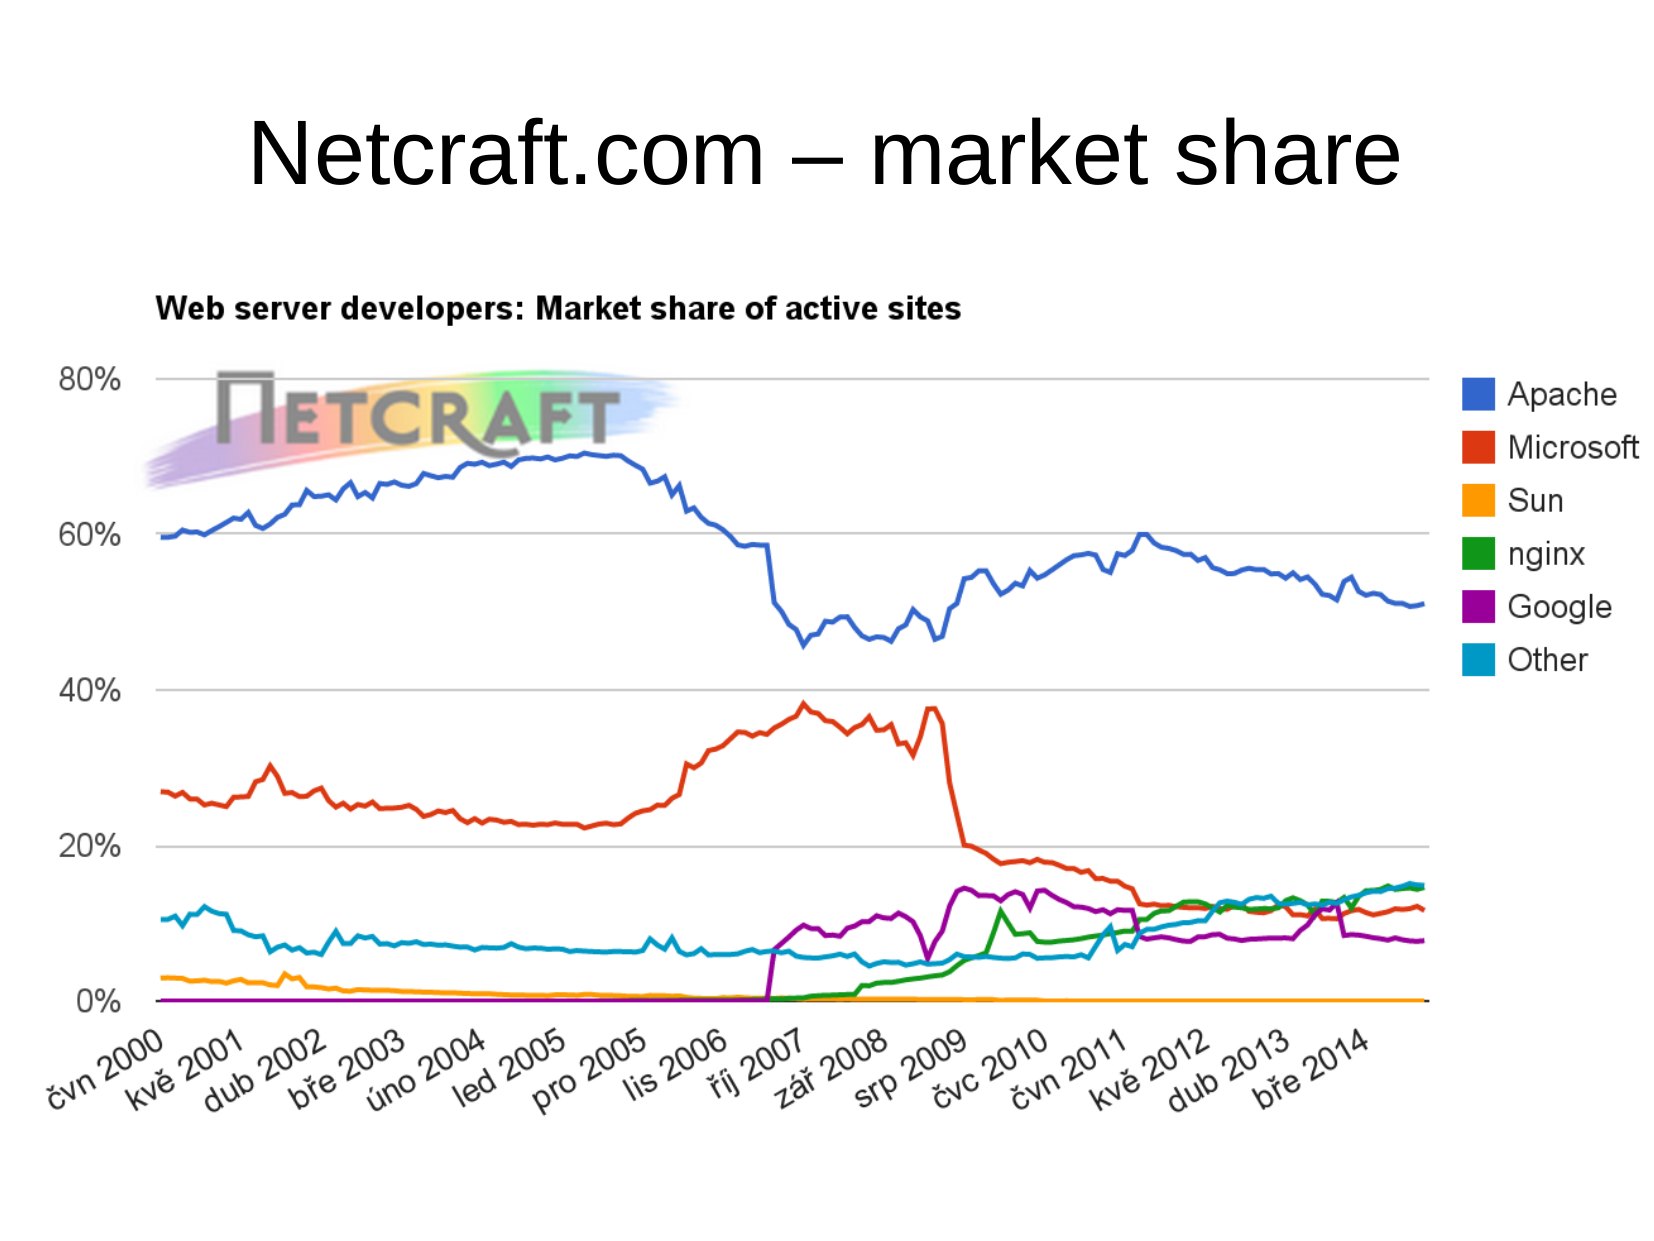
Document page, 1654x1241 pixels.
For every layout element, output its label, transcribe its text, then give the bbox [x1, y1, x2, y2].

title Netcraft.com – market share [82, 49, 1571, 240]
picture [8, 240, 1654, 1139]
